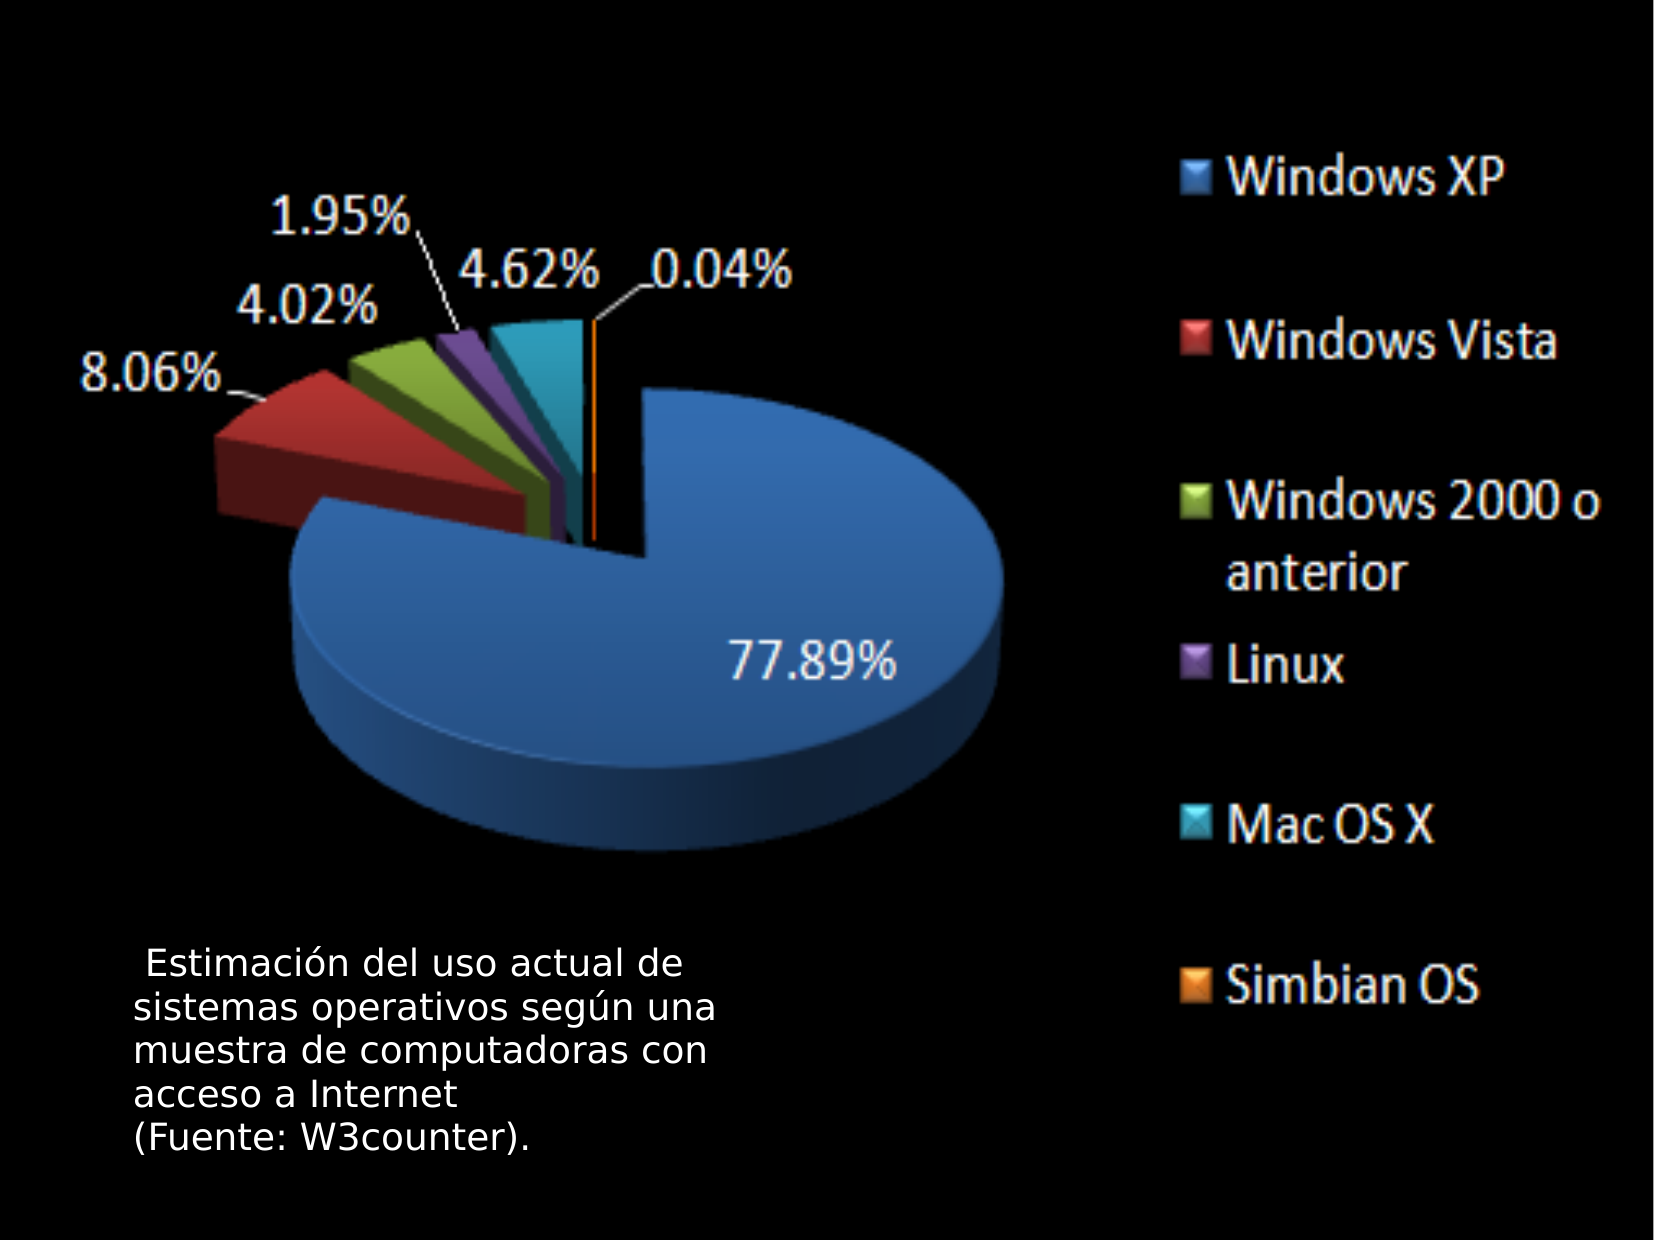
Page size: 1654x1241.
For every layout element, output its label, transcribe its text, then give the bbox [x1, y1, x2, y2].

text_box Estimación del uso actual de sistemas operativos según una muestra de computadoras con acceso a Internet (Fuente: W3counter). [118, 934, 768, 1211]
picture [29, 29, 1625, 1211]
